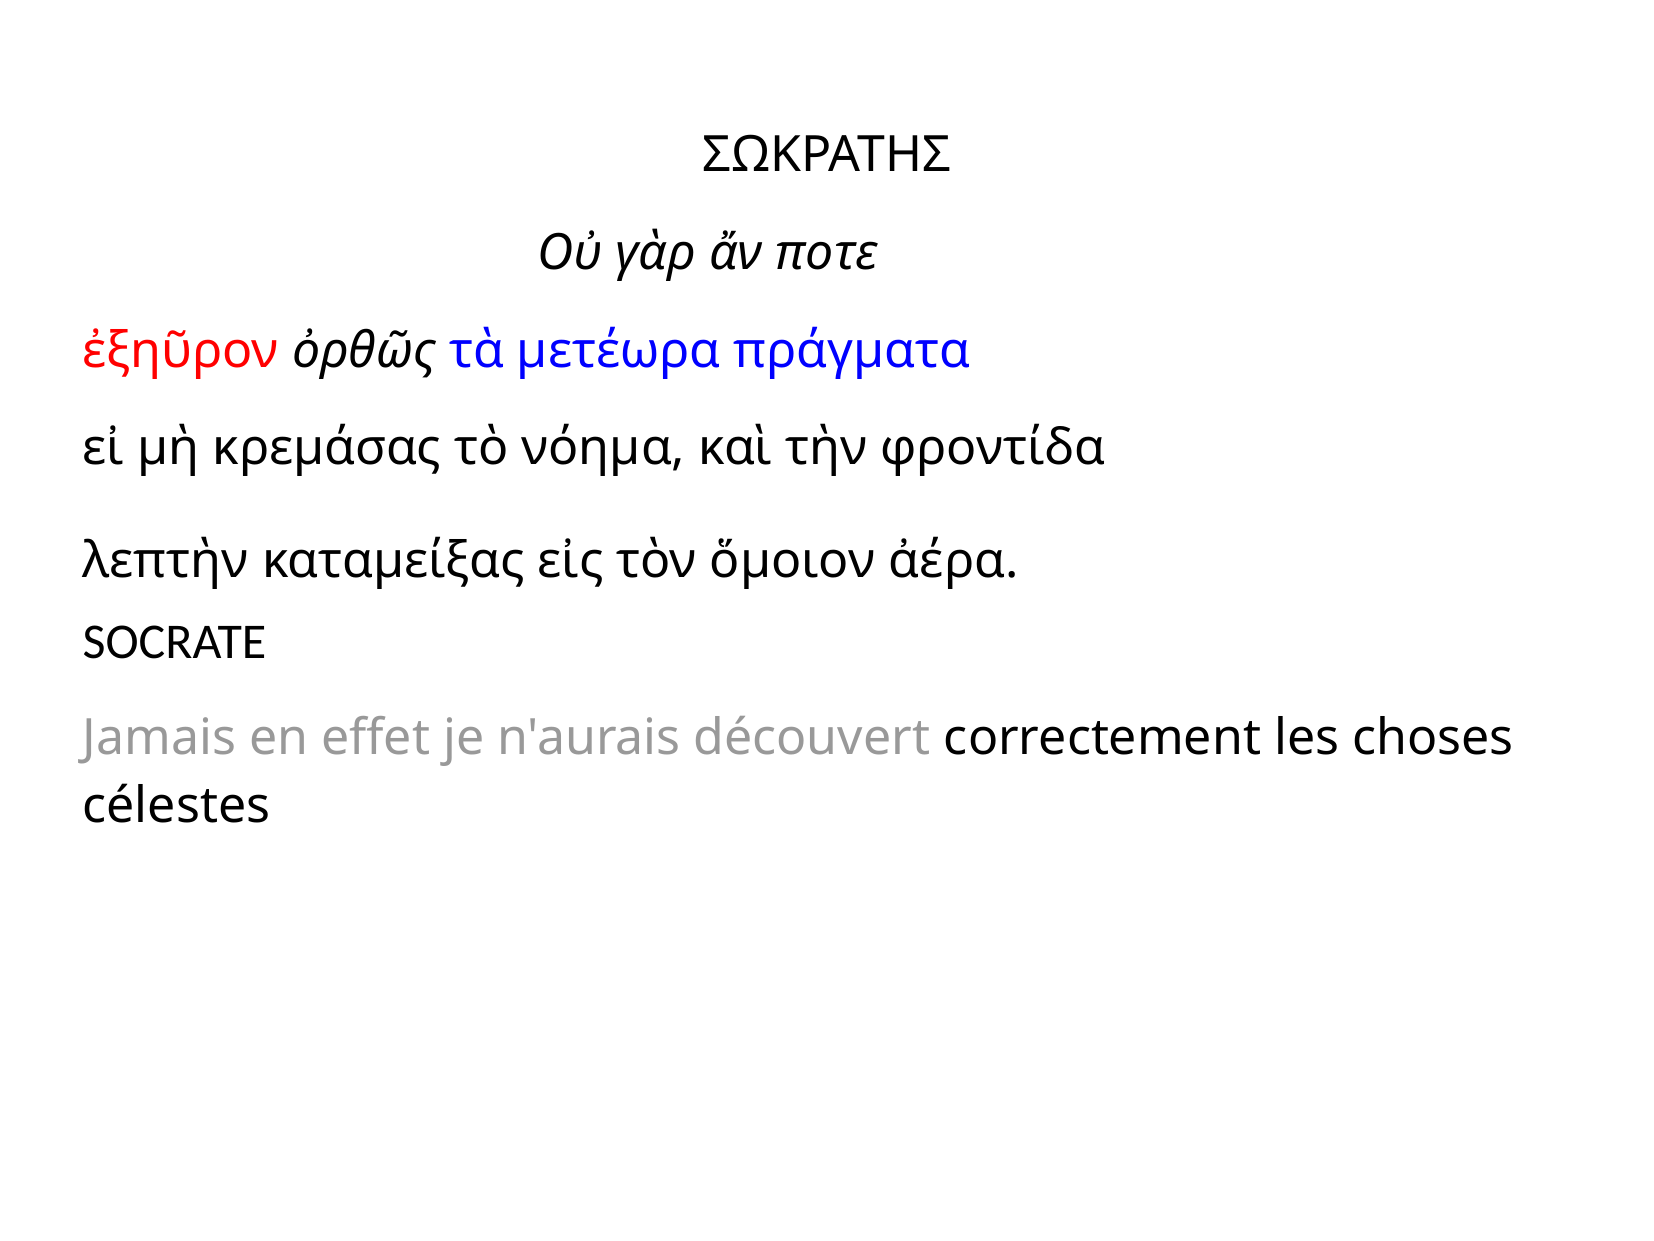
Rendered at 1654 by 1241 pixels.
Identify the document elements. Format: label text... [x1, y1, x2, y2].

list ΣΩΚΡΑΤΗΣ Οὐ γὰρ ἄν ποτε ἐξηῦρον ὀρθῶς τὰ μετέωρα πράγματα εἰ μὴ κρεμάσας τὸ νόημα, καὶ τὴν φροντίδα λεπτὴν καταμείξας εἰς τὸν ὅμοιον ἀέρα. SOCRATE Jamais en effet je n'aurais découvert correctement les choses célestes [82, 118, 1571, 1121]
